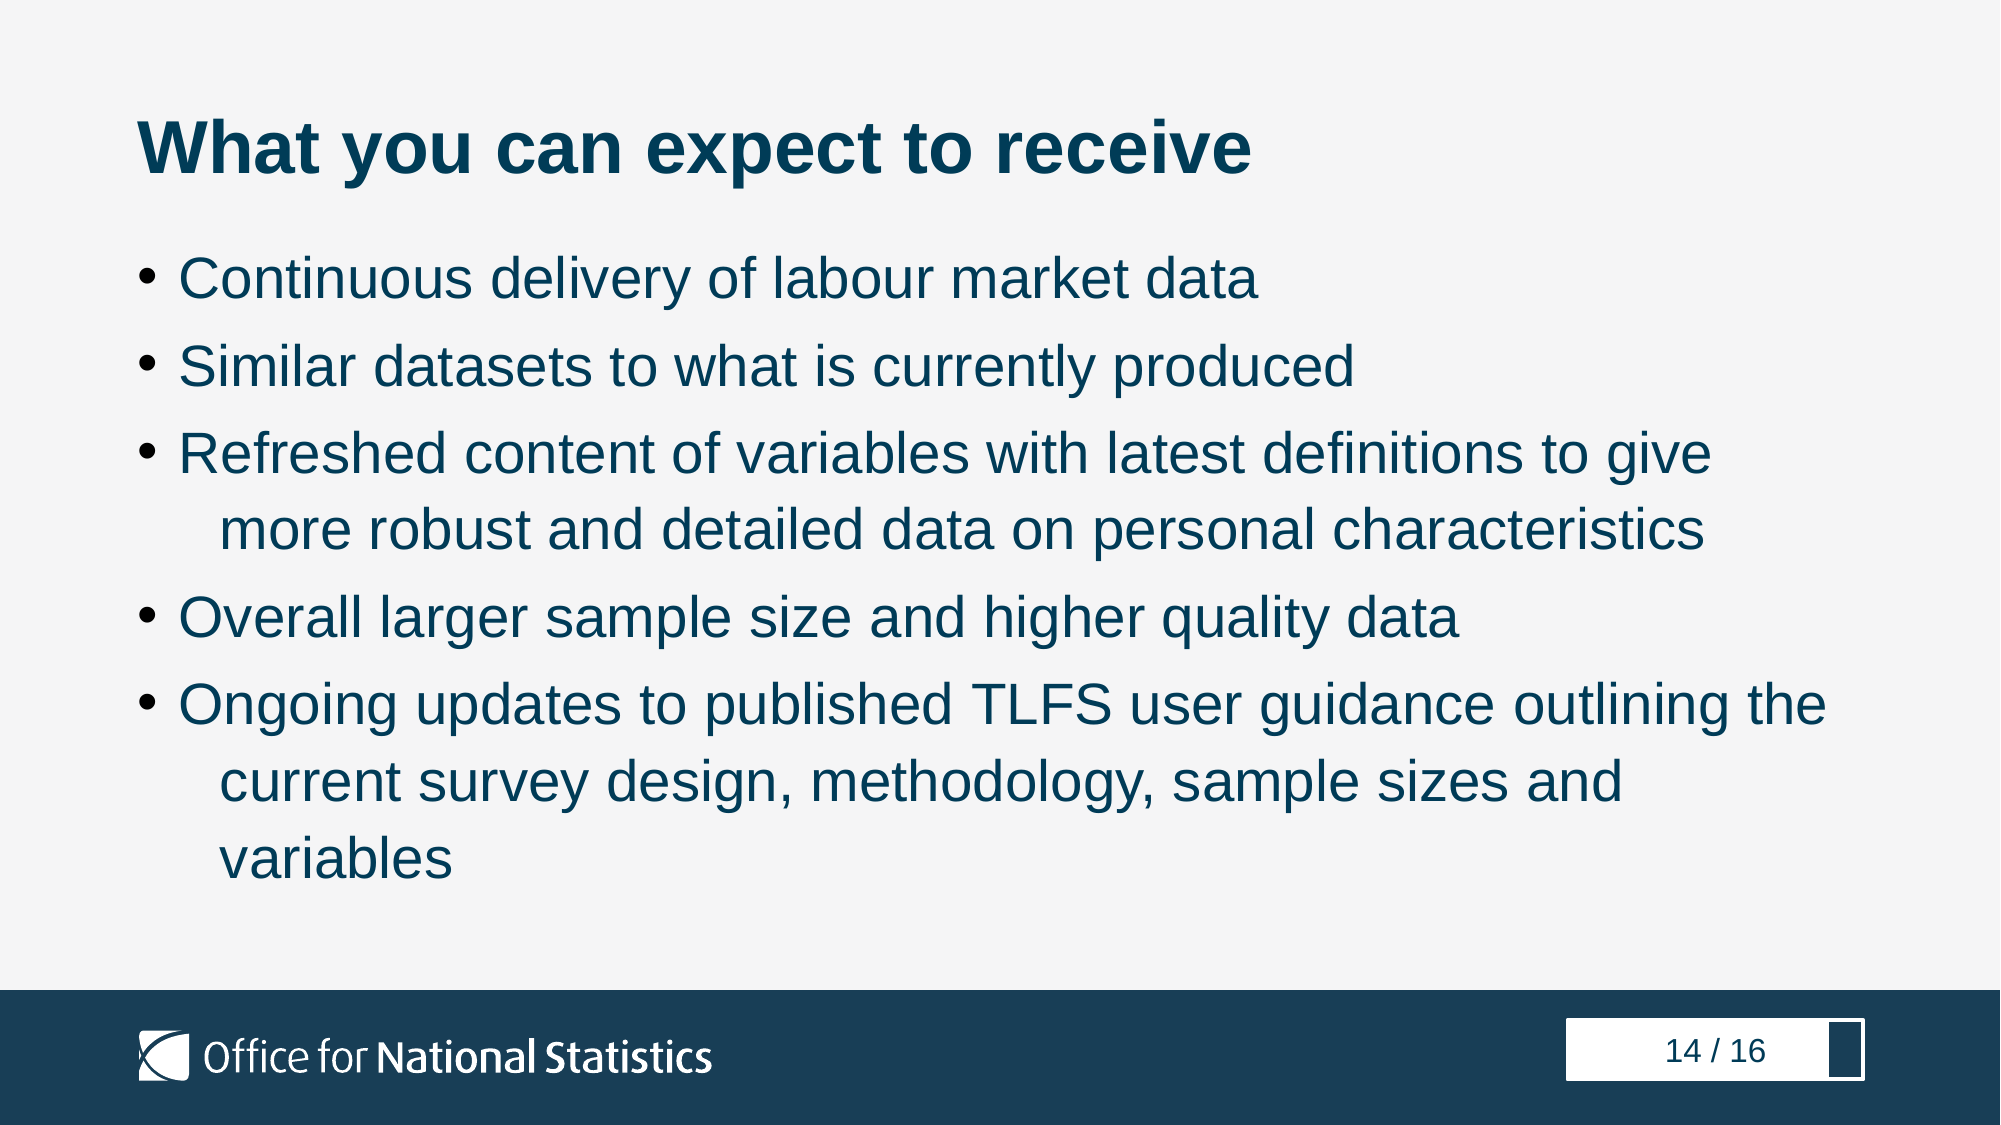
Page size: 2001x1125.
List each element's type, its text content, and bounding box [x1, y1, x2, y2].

title What you can expect to receive [137, 105, 1863, 192]
text_box 14 / 16 [1568, 1020, 1863, 1079]
list Continuous delivery of labour market data Similar datasets to what is currently produced Refreshed content of variables with latest definitions to give more robust and detailed data on personal characteristics Overall larger sample size and higher quality data Ongoing updates to published TLFS user guidance outlining the current survey design, methodology, sample sizes and variables [137, 233, 1863, 814]
